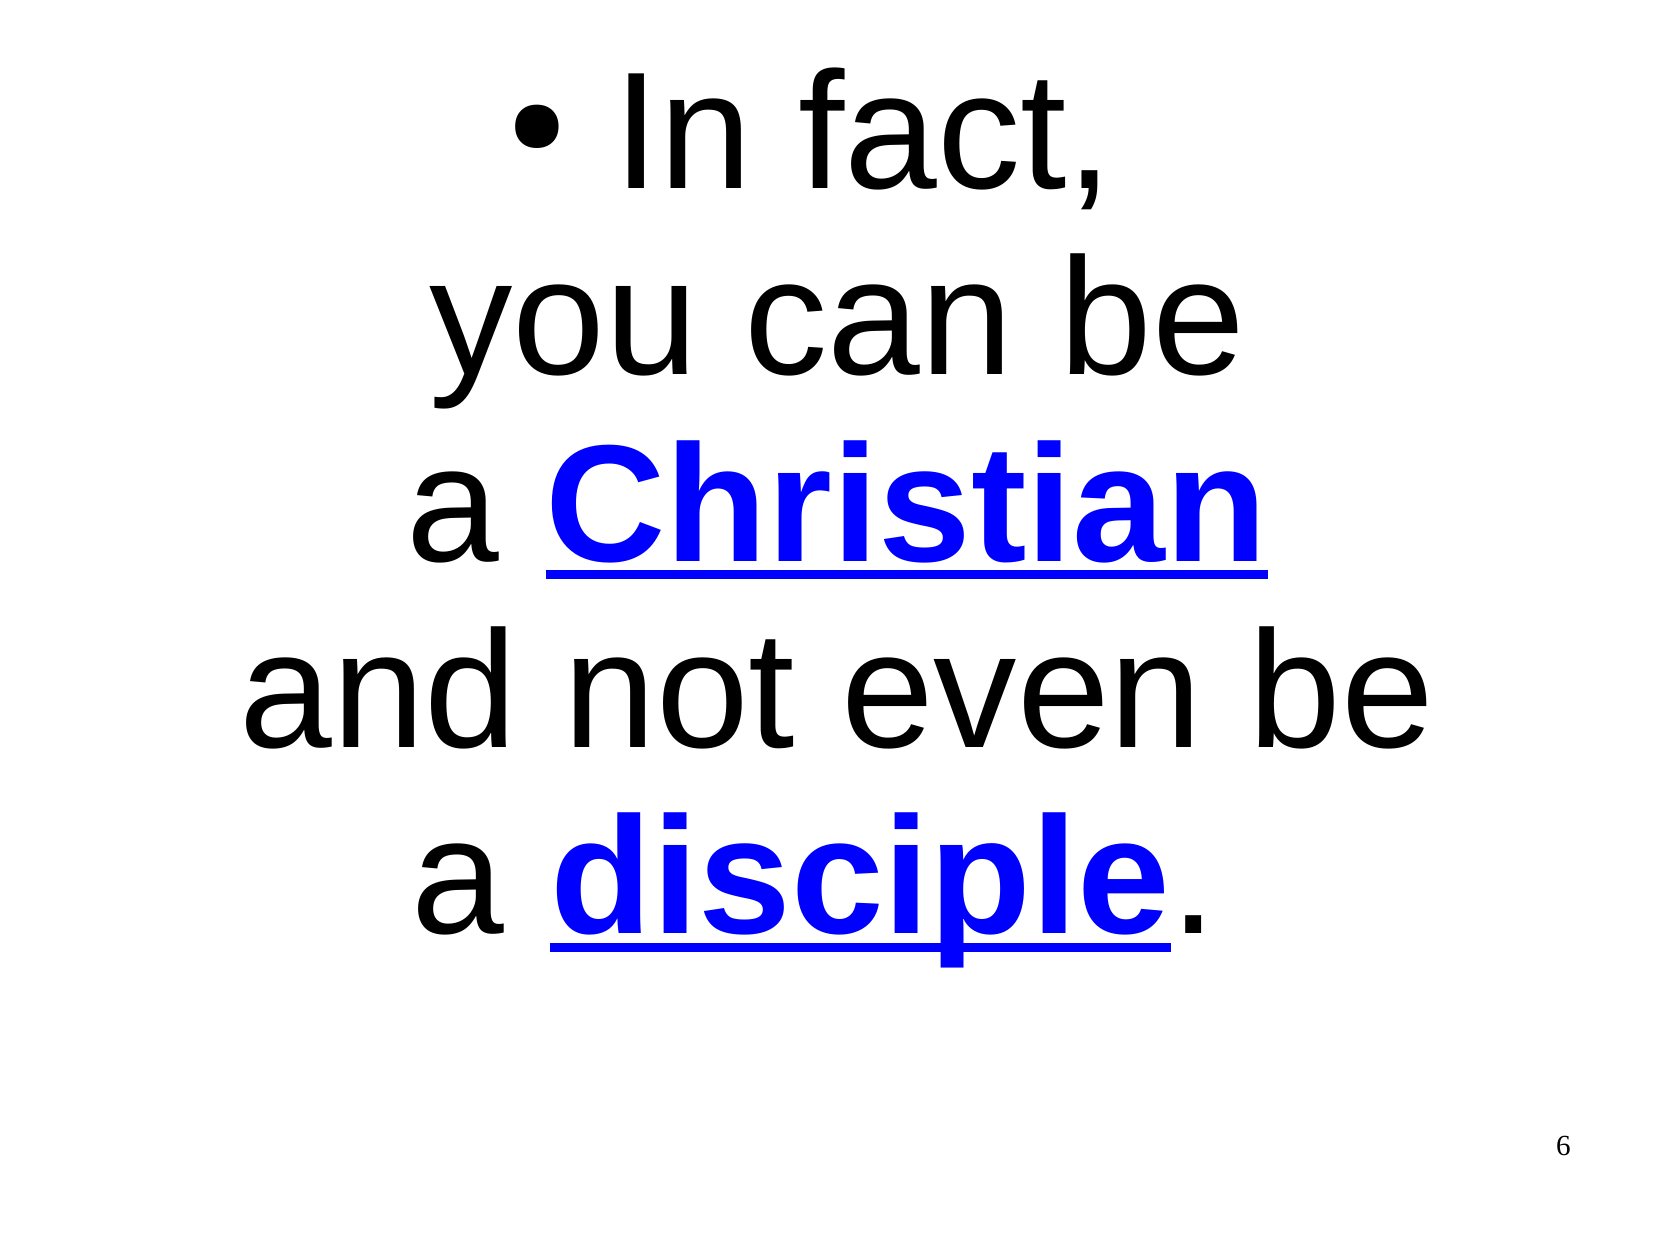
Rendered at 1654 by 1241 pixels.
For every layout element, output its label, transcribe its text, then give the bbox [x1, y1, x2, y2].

list In fact, you can be a Christian and not even be a disciple. [37, 37, 1613, 1201]
